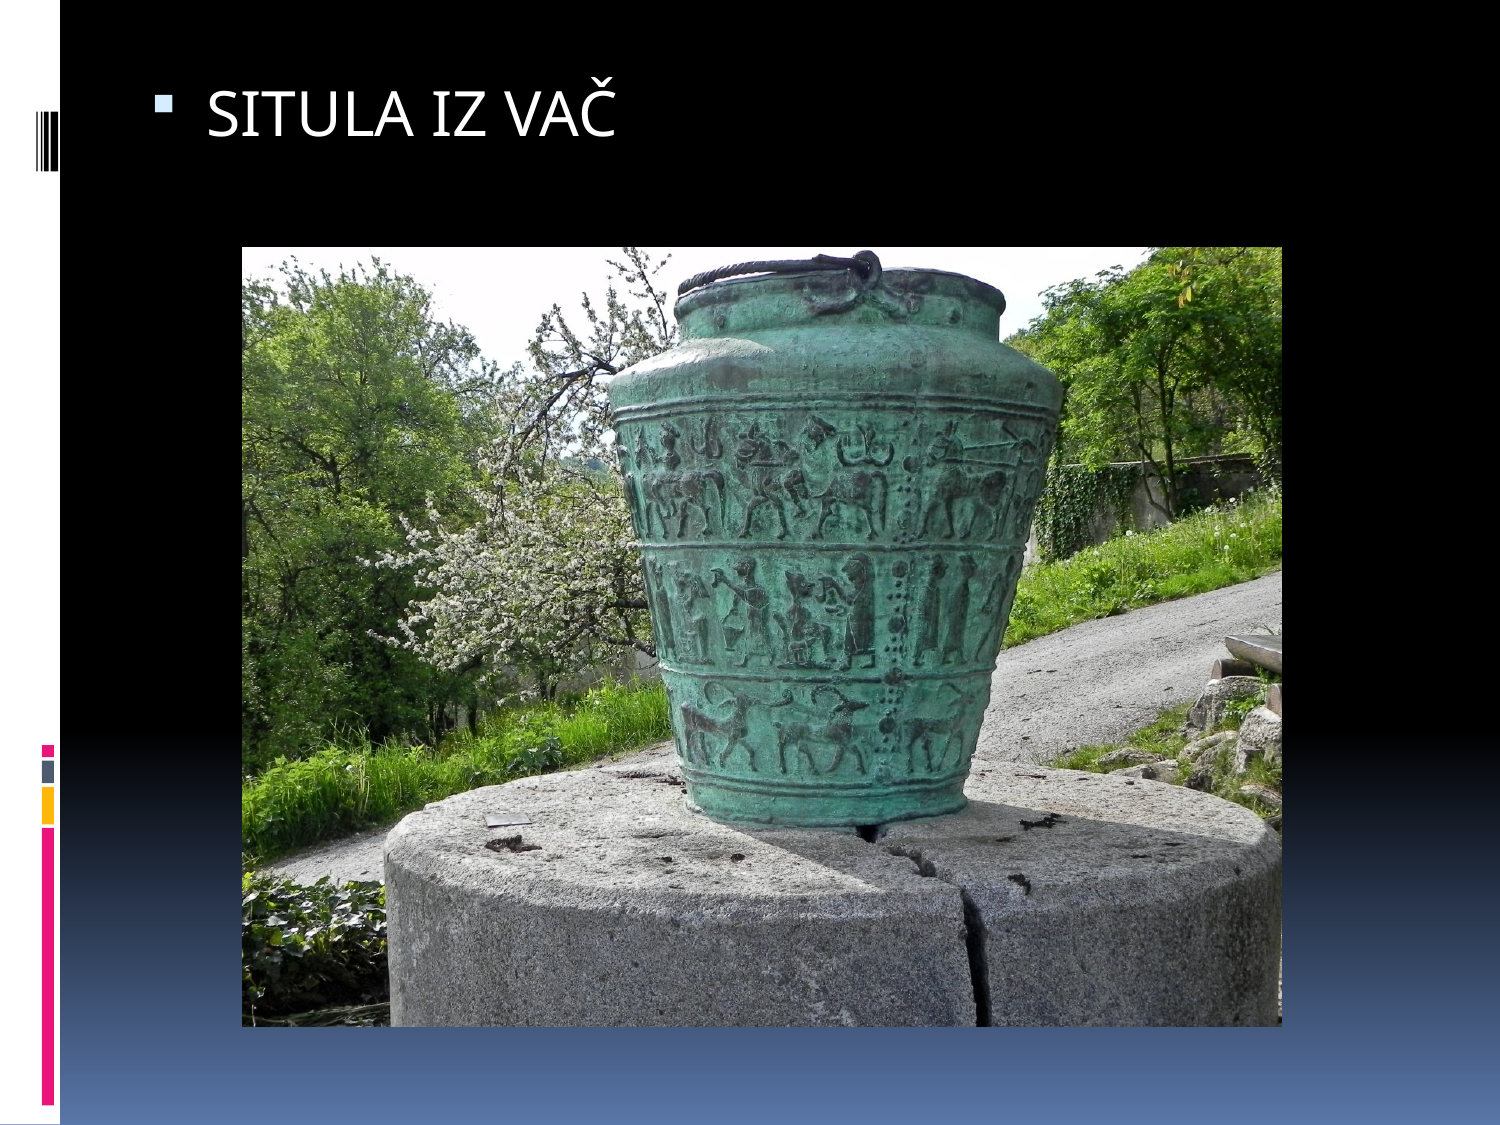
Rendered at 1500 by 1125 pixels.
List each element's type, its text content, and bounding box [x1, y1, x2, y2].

picture [242, 247, 1282, 1028]
list SITULA IZ VAČ [123, 66, 1425, 1043]
